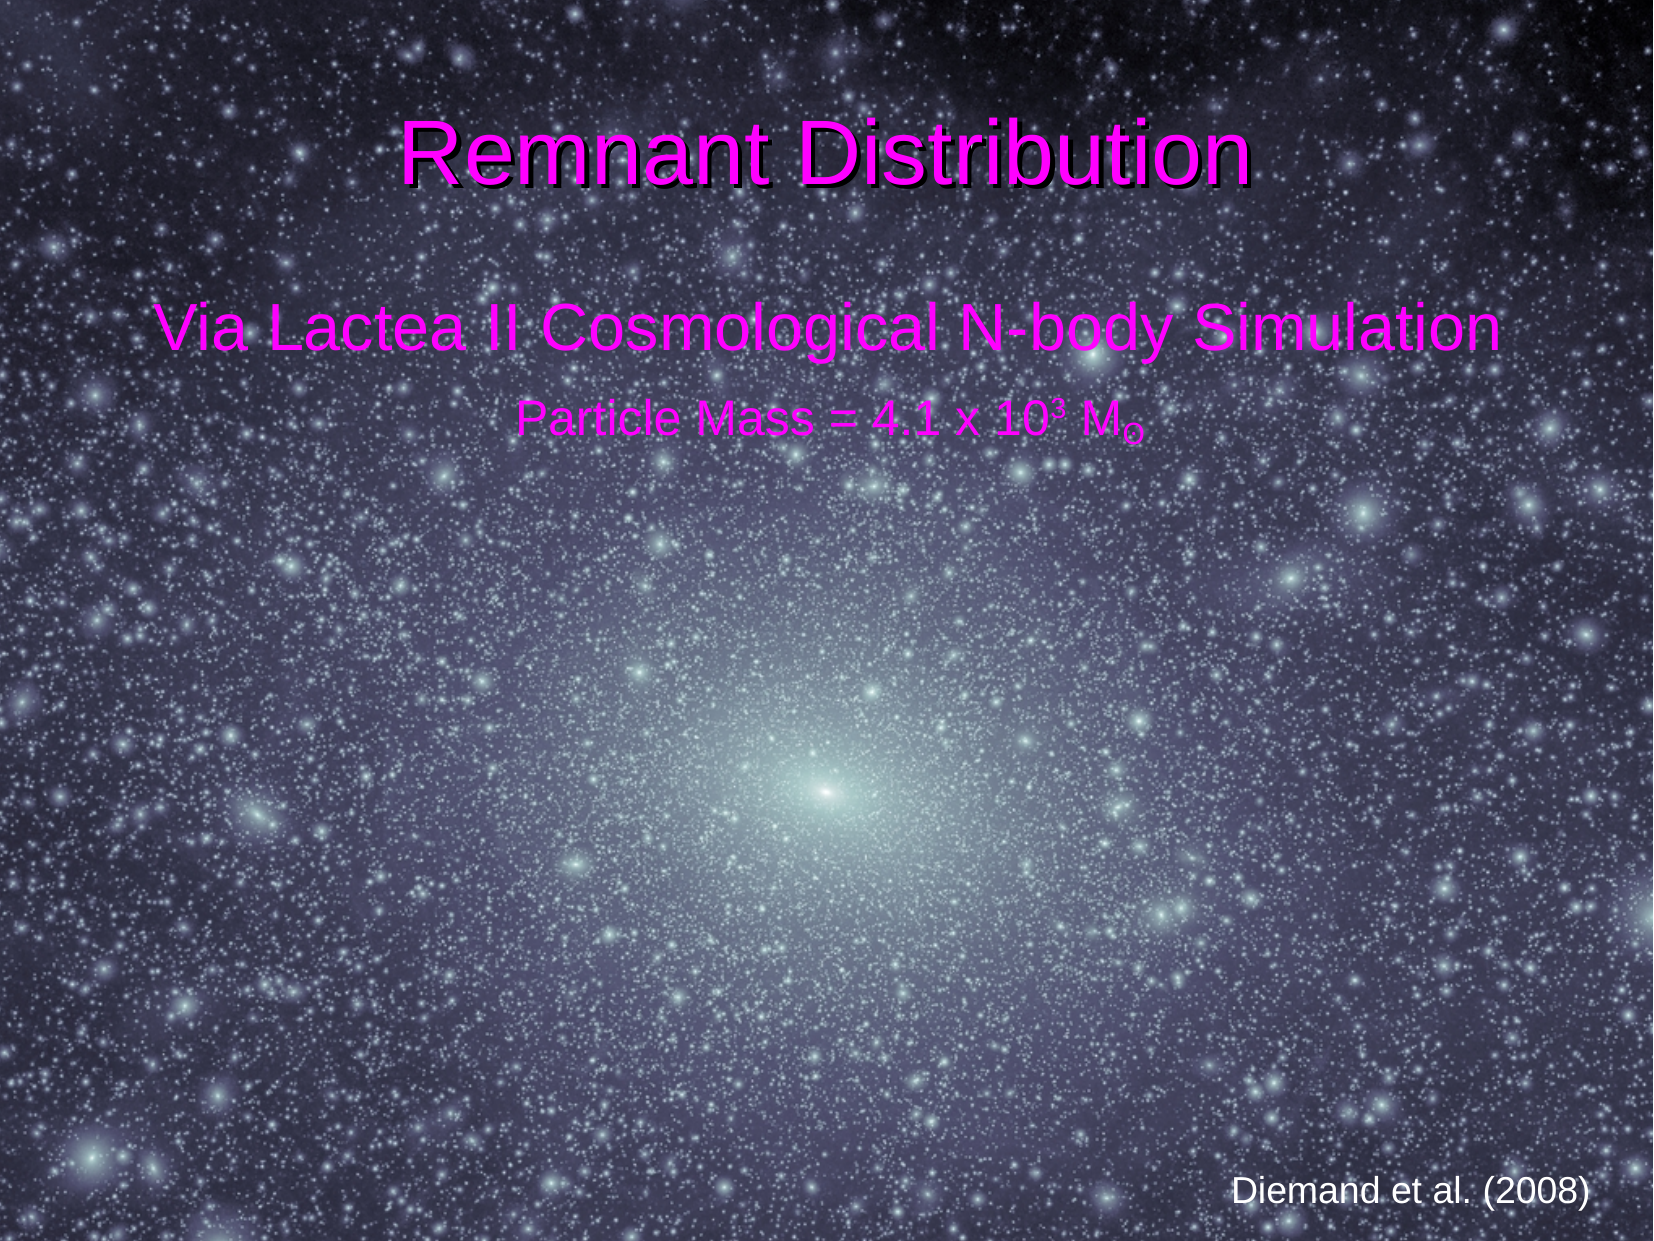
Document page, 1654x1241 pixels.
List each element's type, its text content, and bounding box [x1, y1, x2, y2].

title Remnant Distribution [82, 56, 1571, 250]
list Via Lactea II Cosmological N-body Simulation [82, 290, 1571, 1109]
text_box Diemand et al. (2008) [1216, 1162, 1606, 1224]
text_box Particle Mass = 4.1 x 103 Mʘ [500, 381, 1153, 462]
picture [0, 0, 1653, 1241]
